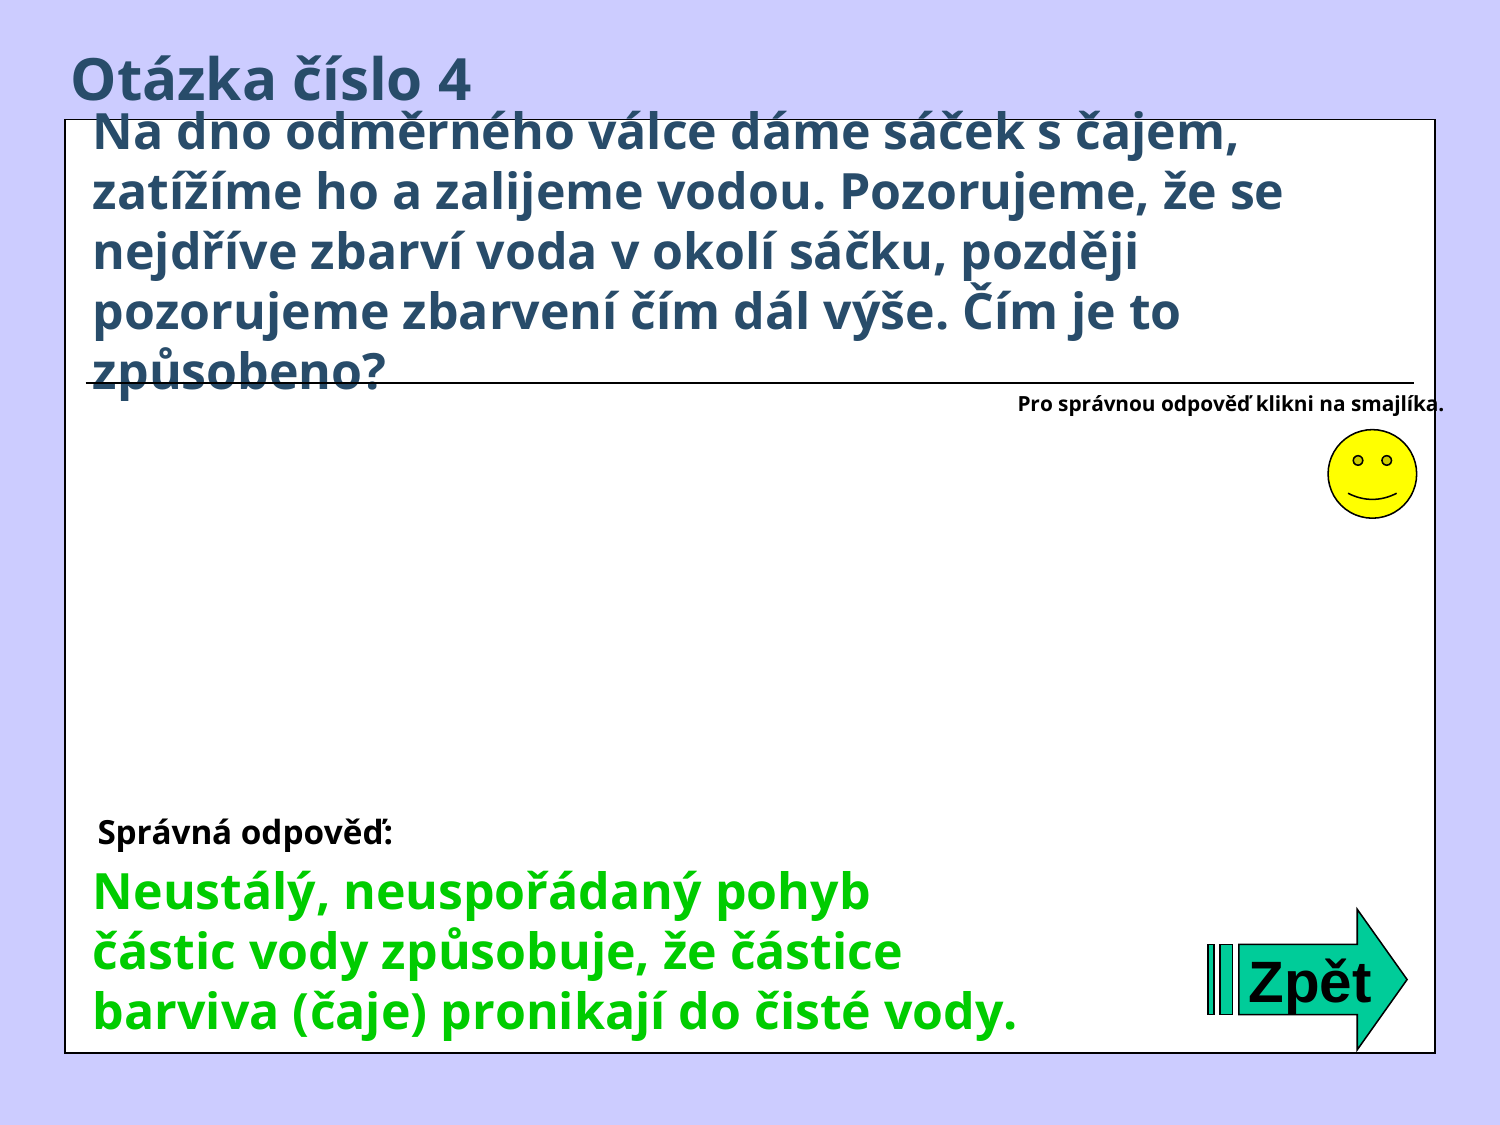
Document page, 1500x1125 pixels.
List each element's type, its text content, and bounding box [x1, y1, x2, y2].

text_box [309, 367, 320, 382]
text_box [326, 133, 337, 143]
text_box [554, 133, 565, 143]
text_box [918, 136, 927, 144]
text_box [341, 367, 352, 382]
text_box [128, 367, 139, 382]
text_box [740, 133, 751, 143]
text_box [248, 367, 259, 382]
text_box [279, 367, 289, 372]
text_box [295, 133, 306, 143]
text_box Zpět [1238, 909, 1408, 1050]
text_box [186, 133, 197, 143]
text_box [64, 119, 1436, 1053]
text_box Správná odpověď: [82, 783, 492, 879]
text_box Otázka číslo 4 [55, 38, 1391, 133]
text_box [772, 136, 781, 144]
text_box [251, 133, 262, 143]
text_box Na dno odměrného válce dáme sáček s čajem, zatížíme ho a zalijeme vodou. Pozorujeme, že se nejdříve zbarví voda v okolí sáčku, později pozorujeme zbarvení čím dál výše. Čím je to způsobeno? [78, 202, 1413, 297]
text_box [216, 367, 227, 382]
text_box Neustálý, neuspořádaný pohyb částic vody způsobuje, že částice barviva (čaje) pronikají do čisté vody. [78, 902, 1039, 997]
text_box [143, 136, 152, 144]
text_box [1111, 136, 1120, 144]
text_box Zpět [1220, 944, 1233, 1015]
text_box Pro správnou odpověď klikni na smajlíka. [1002, 355, 1464, 451]
text_box Zpět [1208, 944, 1214, 1015]
text_box [626, 136, 635, 144]
text_box [600, 133, 605, 141]
